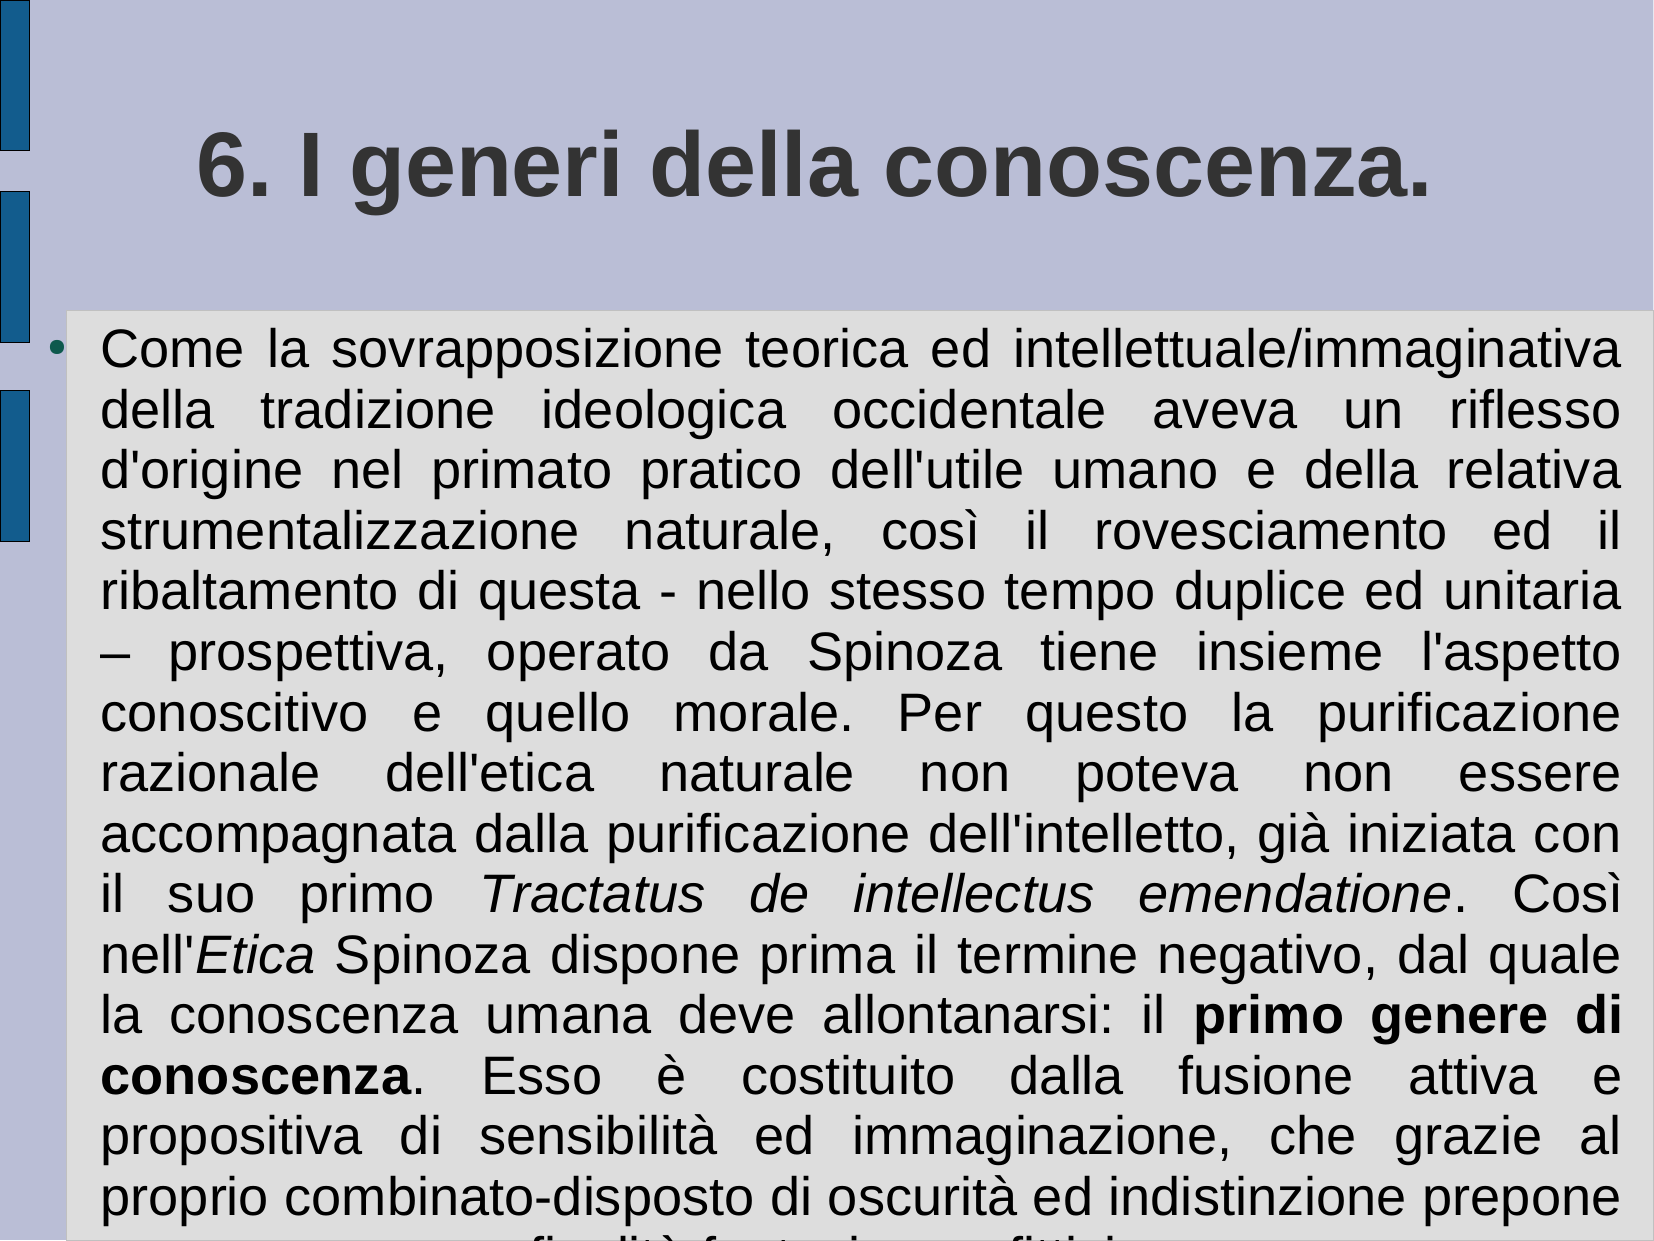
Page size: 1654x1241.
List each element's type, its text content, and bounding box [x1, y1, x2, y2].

list Come la sovrapposizione teorica ed intellettuale/immaginativa della tradizione ideologica occidentale aveva un riflesso d'origine nel primato pratico dell'utile umano e della relativa strumentalizzazione naturale, così il rovesciamento ed il ribaltamento di questa - nello stesso tempo duplice ed unitaria – prospettiva, operato da Spinoza tiene insieme l'aspetto conoscitivo e quello morale. Per questo la purificazione razionale dell'etica naturale non poteva non essere accompagnata dalla purificazione dell'intelletto, già iniziata con il suo primo Tractatus de intellectus emendatione. Così nell'Etica Spinoza dispone prima il termine negativo, dal quale la conoscenza umana deve allontanarsi: il primo genere di conoscenza. Esso è costituito dalla fusione attiva e propositiva di sensibilità ed immaginazione, che grazie al proprio combinato-disposto di oscurità ed indistinzione prepone cause e pospone finalità fantasiose e fittizie. [29, 318, 1625, 1229]
title 6. I generi della conoscenza. [109, 61, 1522, 269]
